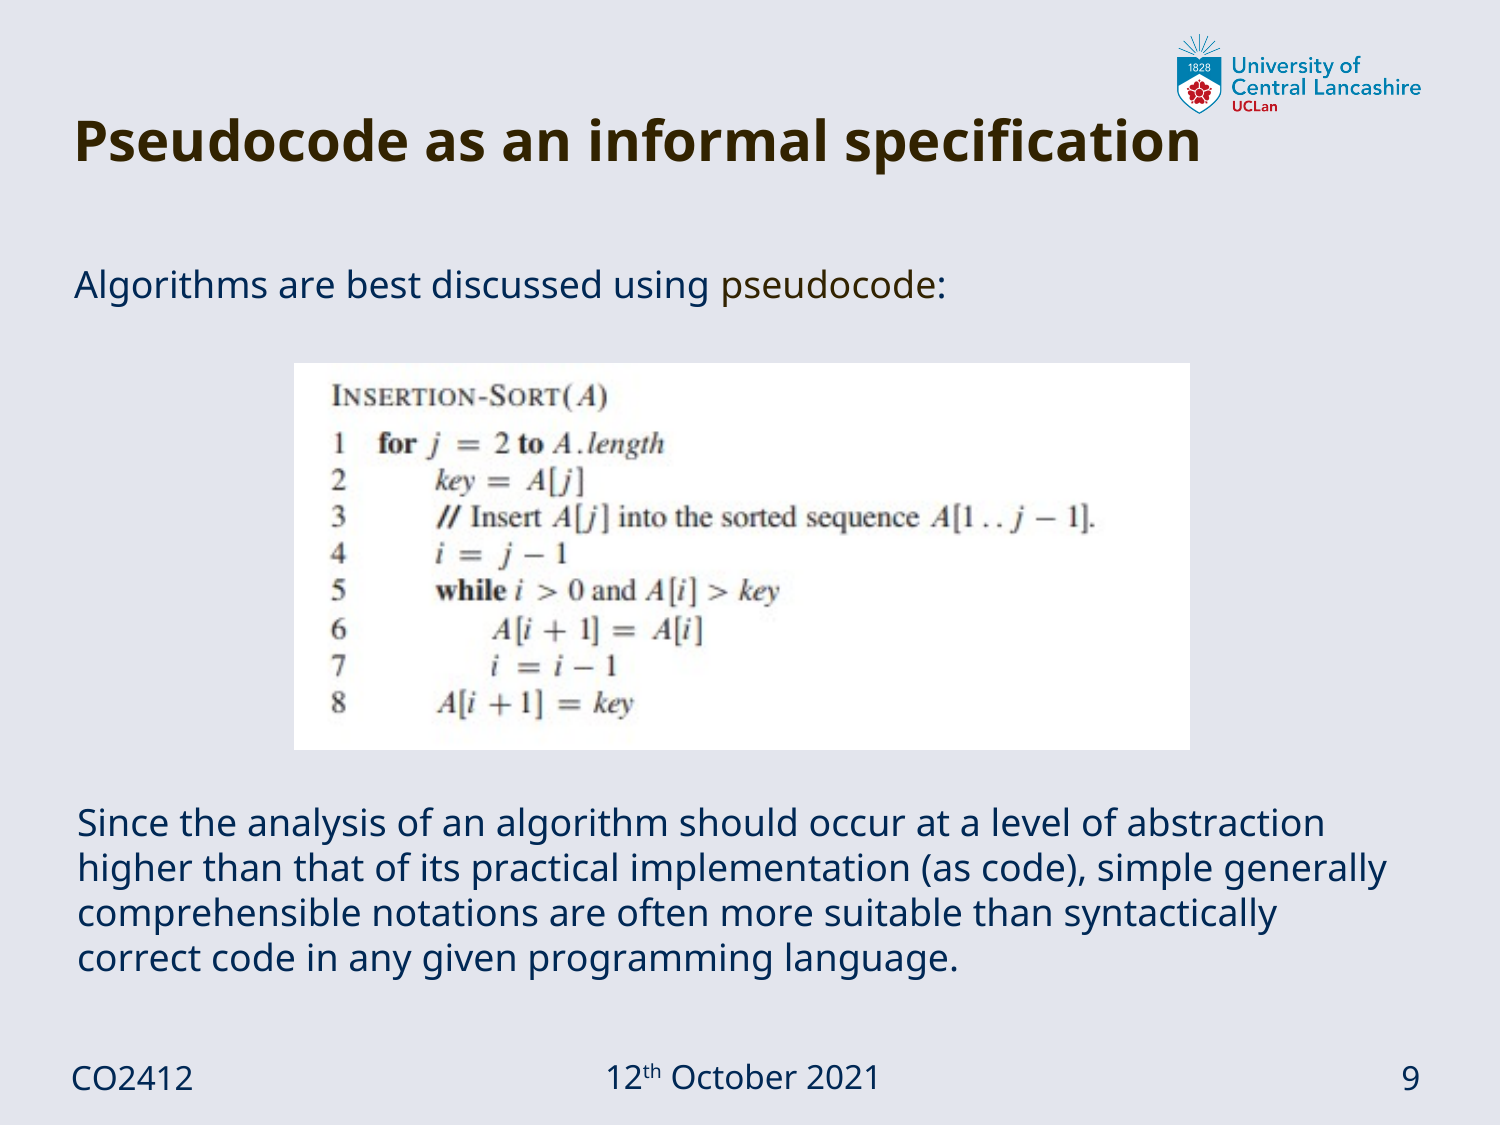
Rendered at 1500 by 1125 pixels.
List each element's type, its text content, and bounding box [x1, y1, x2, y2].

text_box Algorithms are best discussed using pseudocode: [59, 246, 1436, 404]
picture [1177, 34, 1421, 93]
title Pseudocode as an informal specification [58, 93, 1475, 186]
text_box Since the analysis of an algorithm should occur at a level of abstraction higher than that of its practical implementation (as code), simple generally comprehensible notations are often more suitable than syntactically correct code in any given programming language. [62, 791, 1417, 987]
picture [294, 363, 1190, 750]
